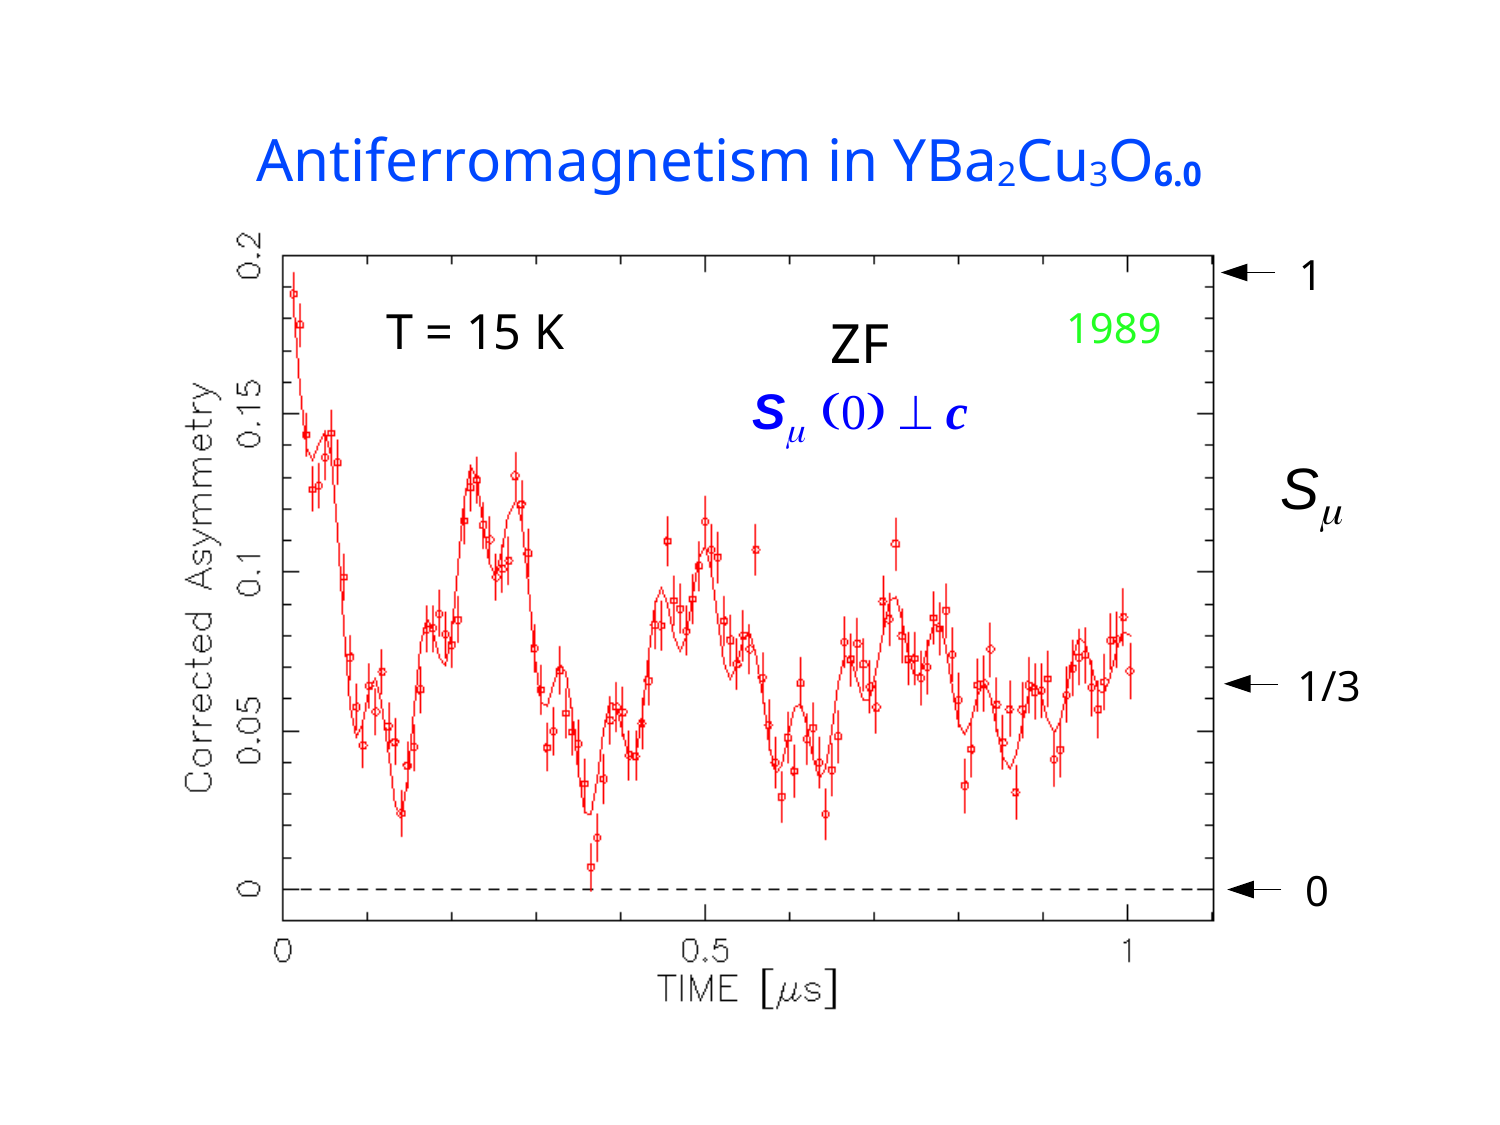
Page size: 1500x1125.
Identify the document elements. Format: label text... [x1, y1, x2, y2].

text_box 1/3 [1297, 651, 1390, 711]
text_box T = 15 K [386, 292, 617, 361]
title Antiferromagnetism in YBa2Cu3O6.0 [203, 64, 1256, 253]
picture [165, 227, 1224, 1025]
text_box ZF Sm (0)  c [752, 299, 996, 454]
text_box 1989 [1066, 294, 1169, 357]
text_box 0 [1305, 857, 1346, 916]
text_box Sm [1280, 451, 1385, 537]
text_box 1 [1298, 240, 1339, 299]
